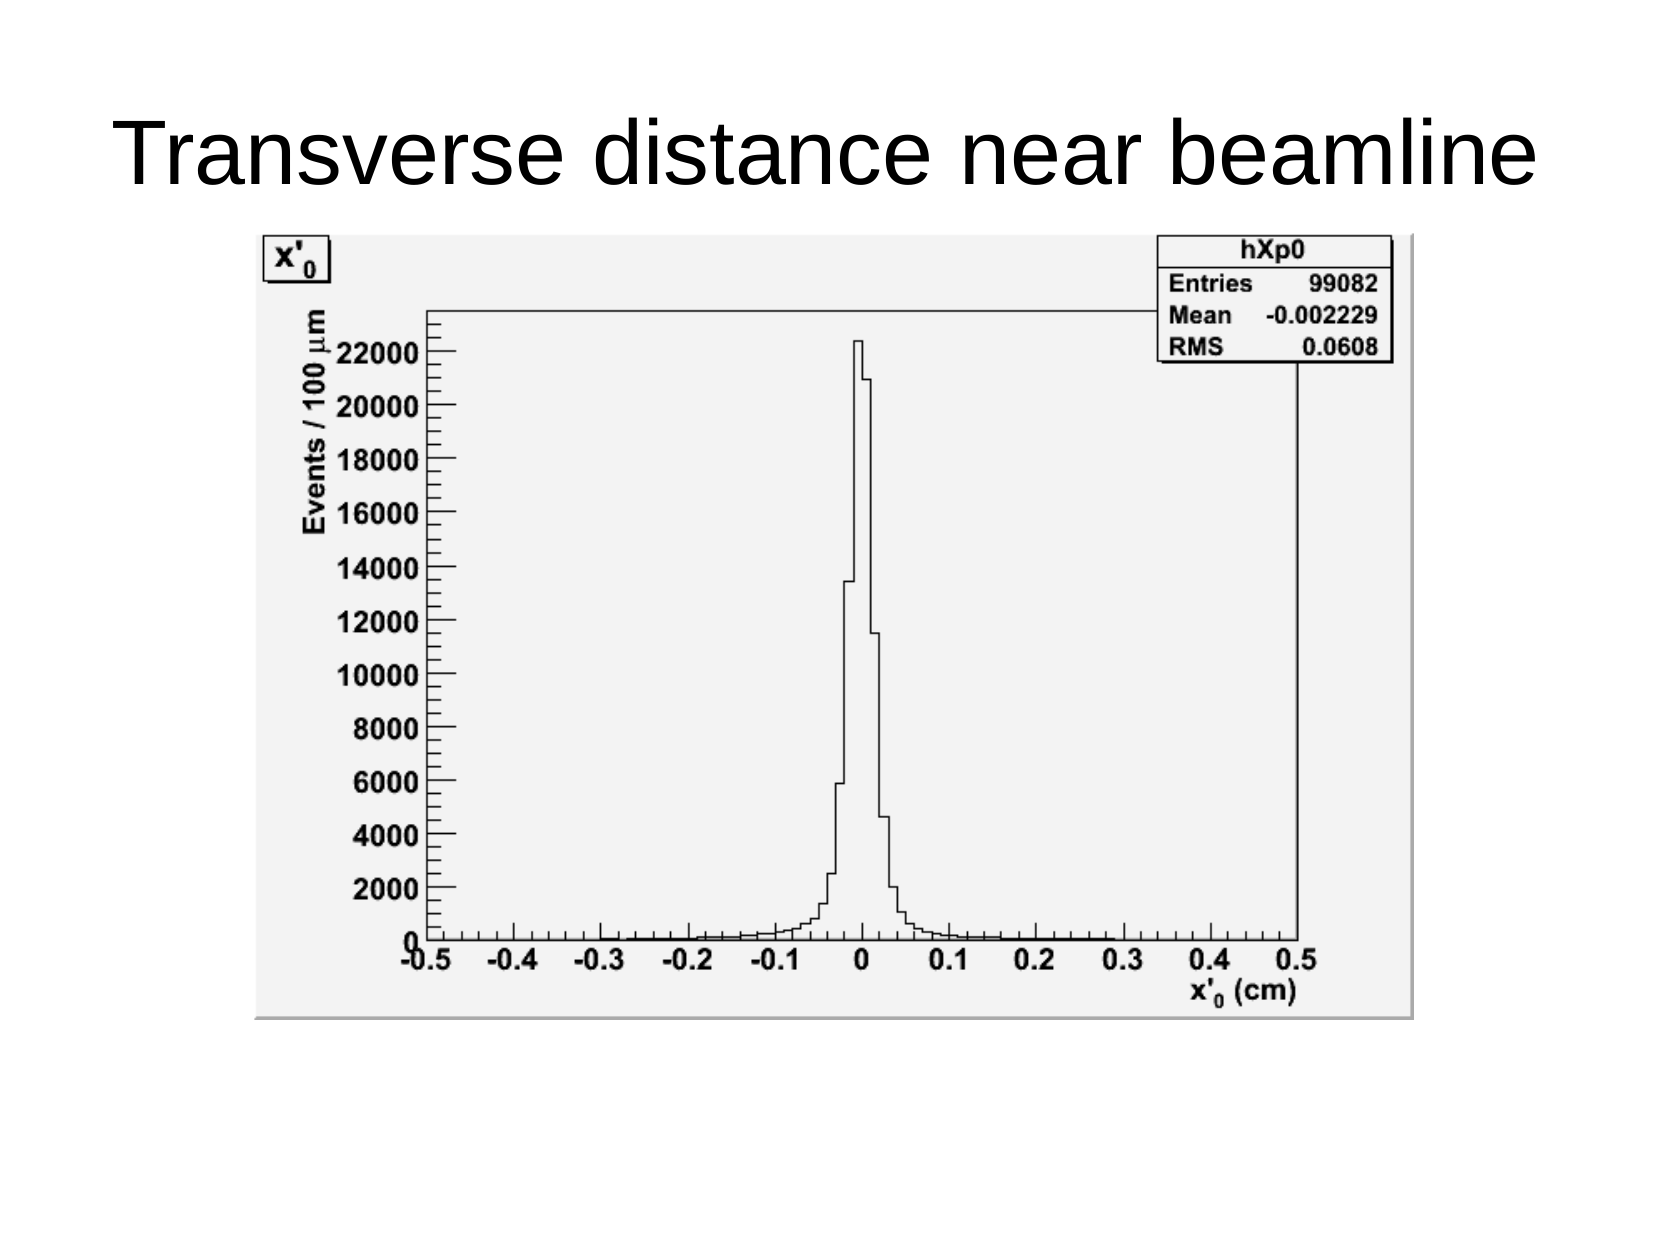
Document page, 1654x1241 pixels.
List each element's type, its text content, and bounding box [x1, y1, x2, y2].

picture [253, 250, 1414, 1020]
title Transverse distance near beamline [82, 56, 1571, 250]
